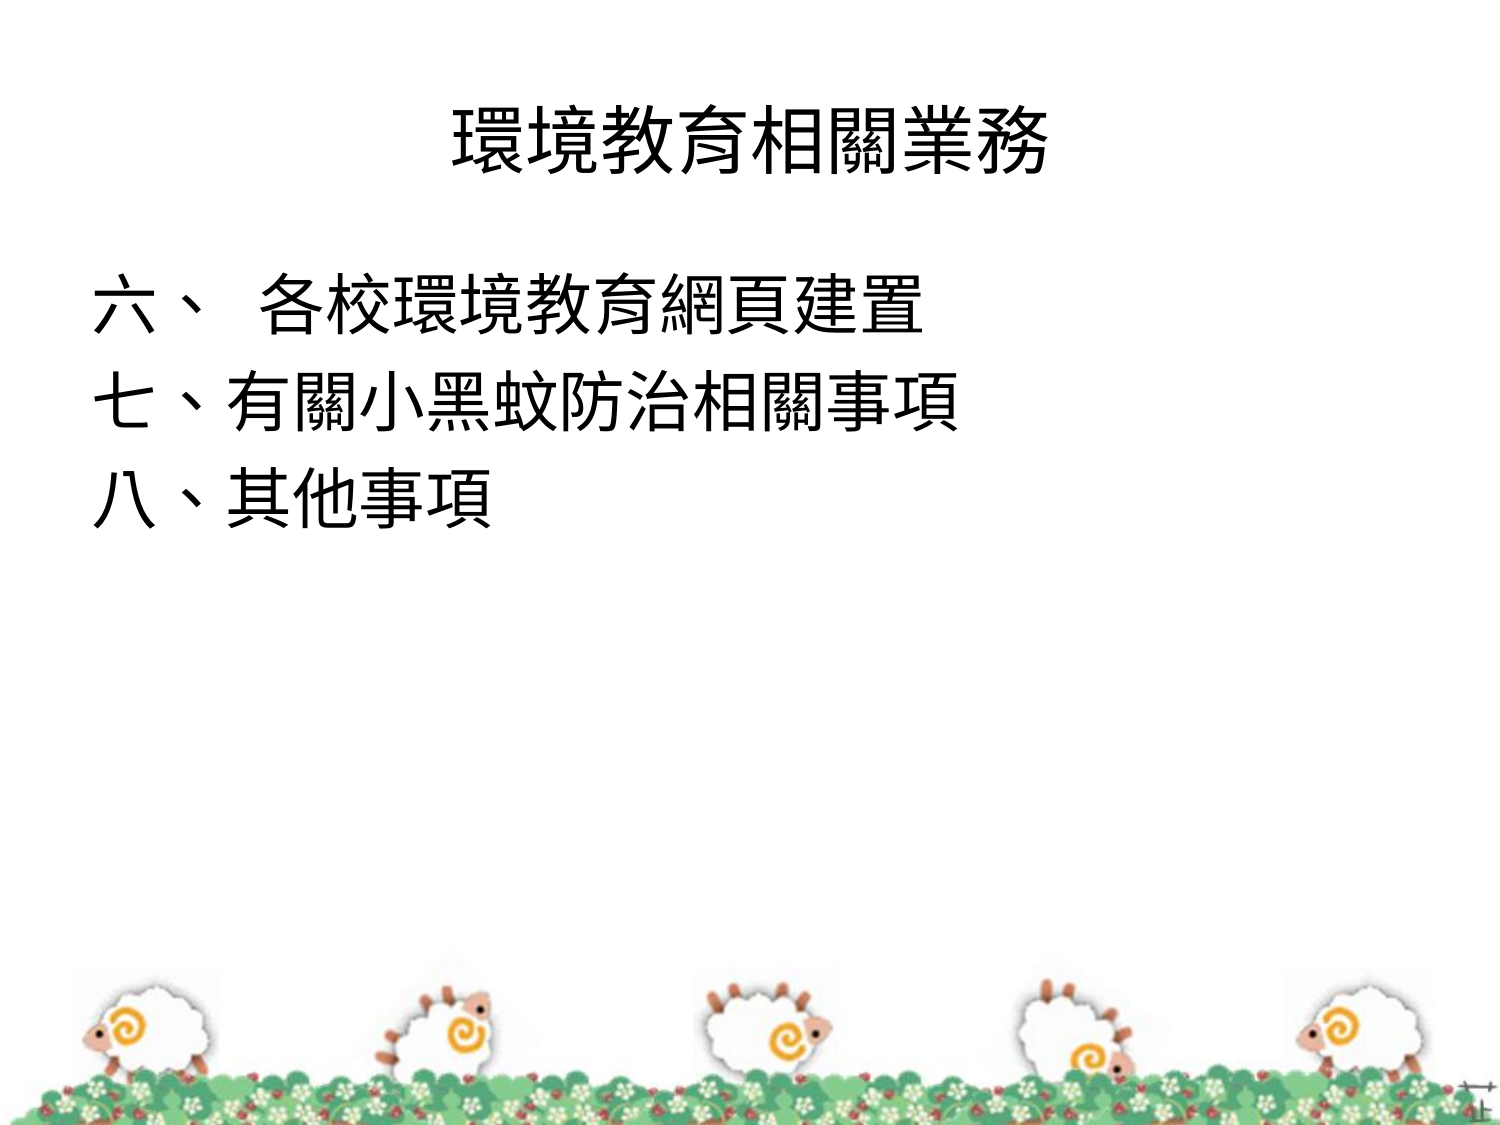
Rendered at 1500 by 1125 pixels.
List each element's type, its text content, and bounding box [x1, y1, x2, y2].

picture [0, 645, 1500, 1125]
title 環境教育相關業務 [75, 45, 1426, 233]
list 六、 各校環境教育網頁建置 七、有關小黑蚊防治相關事項 八、其他事項 [76, 255, 1427, 998]
